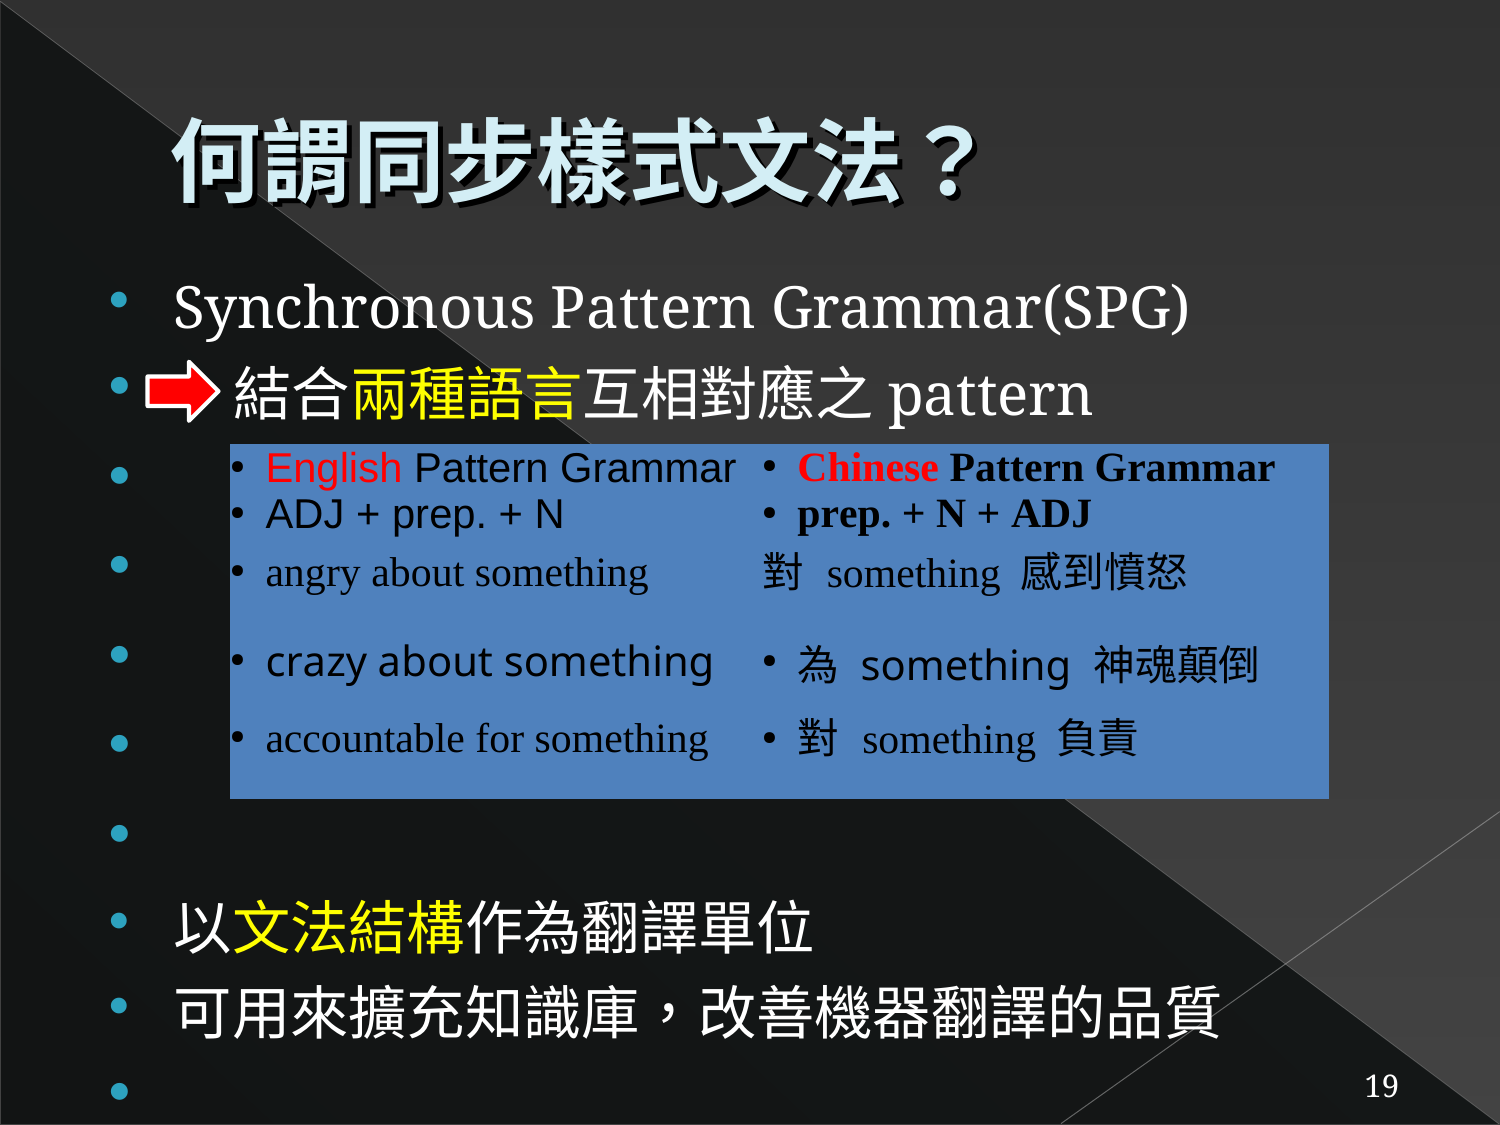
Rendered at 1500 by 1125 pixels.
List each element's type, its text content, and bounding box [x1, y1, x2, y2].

text_box [147, 361, 219, 421]
list Synchronous Pattern Grammar(SPG) 以文法結構作為翻譯單位 可用來擴充知識庫，改善機器翻譯的品質 [75, 262, 1426, 1059]
table_header English Pattern Grammar ADJ + prep. + N [230, 444, 762, 549]
table_cell crazy about something [230, 632, 762, 715]
table_cell 對 something 負責 [762, 715, 1329, 799]
table_cell 對 something 感到憤怒 [762, 549, 1329, 632]
table_cell accountable for something [230, 715, 762, 799]
text_box 結合兩種語言互相對應之pattern grammar [218, 349, 1329, 436]
text_box 19 [1340, 1058, 1424, 1109]
title 何謂同步樣式文法？ [75, 43, 1426, 262]
table_cell angry about something [230, 549, 762, 632]
table_header Chinese Pattern Grammar prep. + N + ADJ [762, 444, 1329, 549]
table_cell 為 something 神魂顛倒 [762, 632, 1329, 715]
